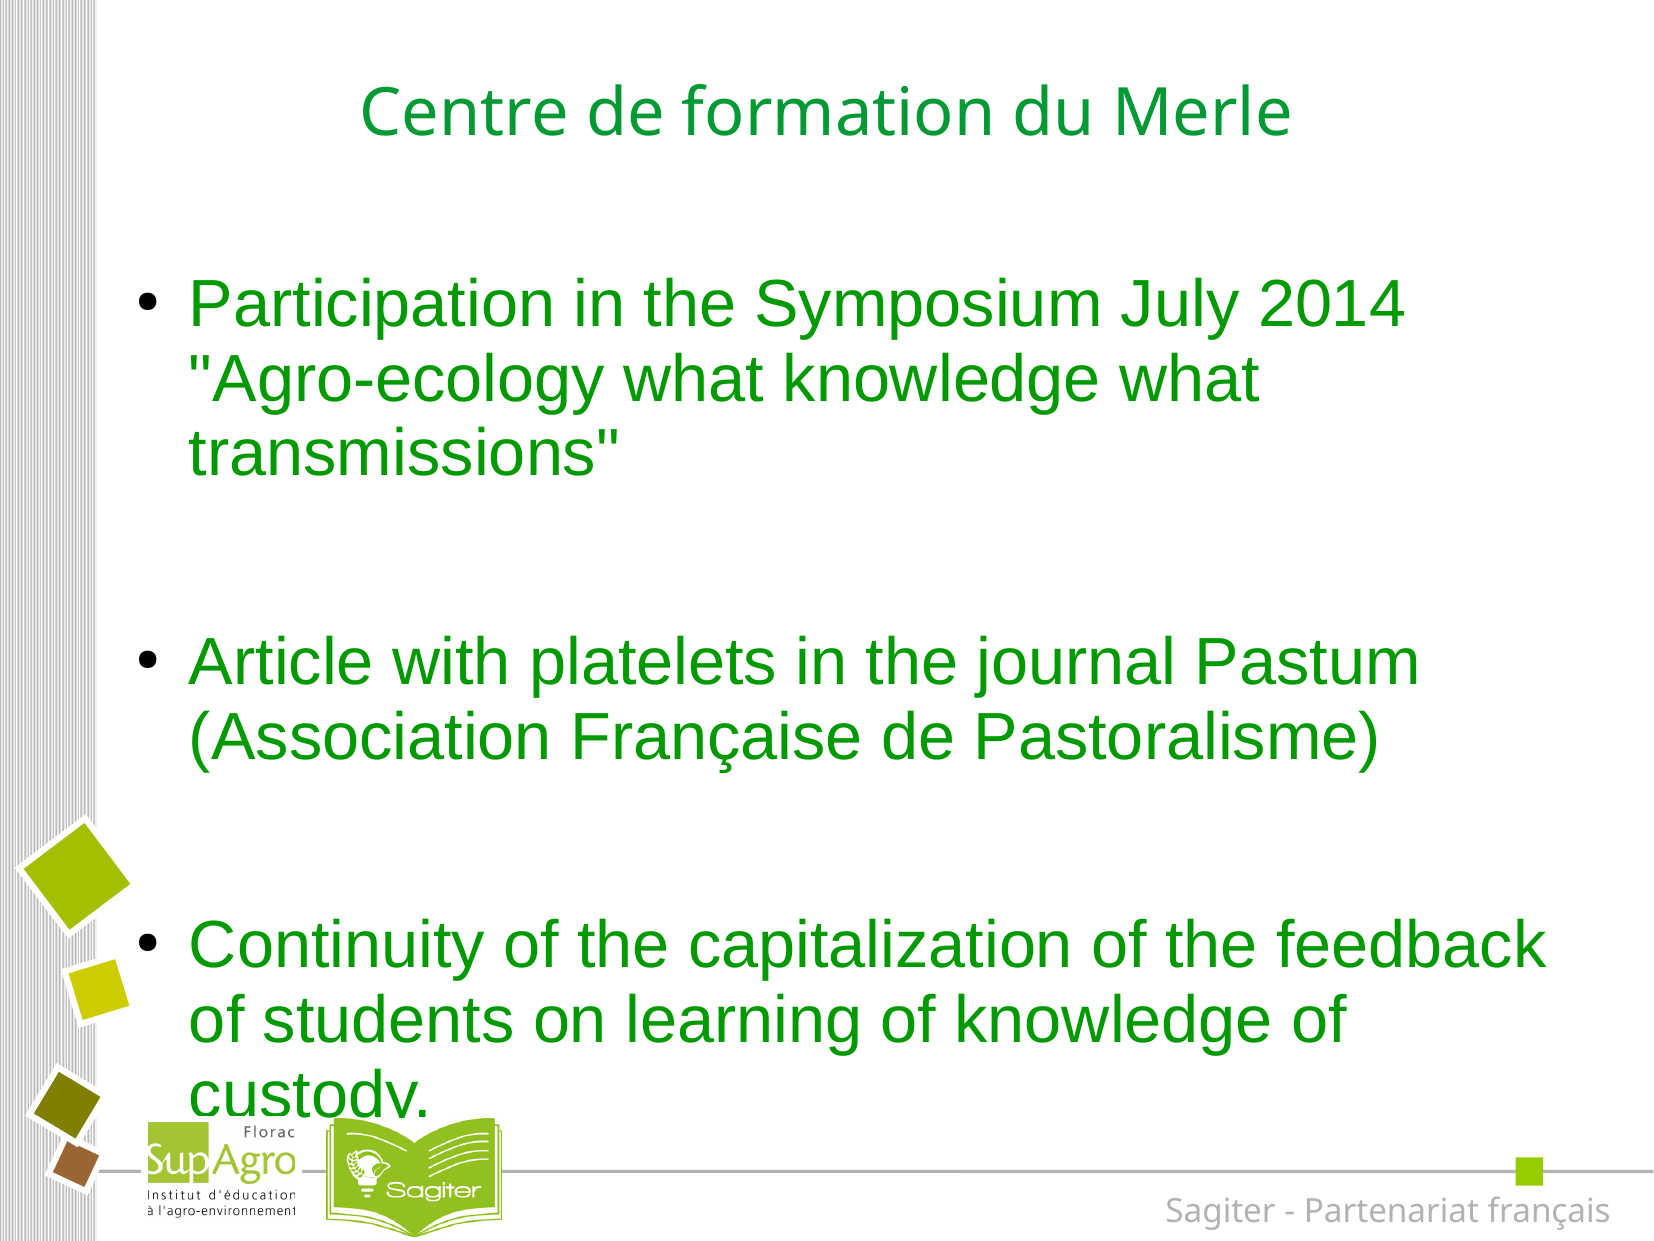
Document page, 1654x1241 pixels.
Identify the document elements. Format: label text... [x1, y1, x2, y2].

title Centre de formation du Merle [97, 41, 1571, 178]
picture [147, 1122, 296, 1218]
text_box Sagiter - Partenariat français [124, 1178, 1627, 1240]
picture [326, 1118, 502, 1237]
text_box [0, 0, 118, 1241]
text_box [1515, 1157, 1544, 1186]
list Participation in the Symposium July 2014 "Agro-ecology what knowledge what transmissions" Article with platelets in the journal Pastum (Association Française de Pastoralisme) Continuity of the capitalization of the feedback of students on learning of knowledge of custody. [118, 265, 1571, 1093]
